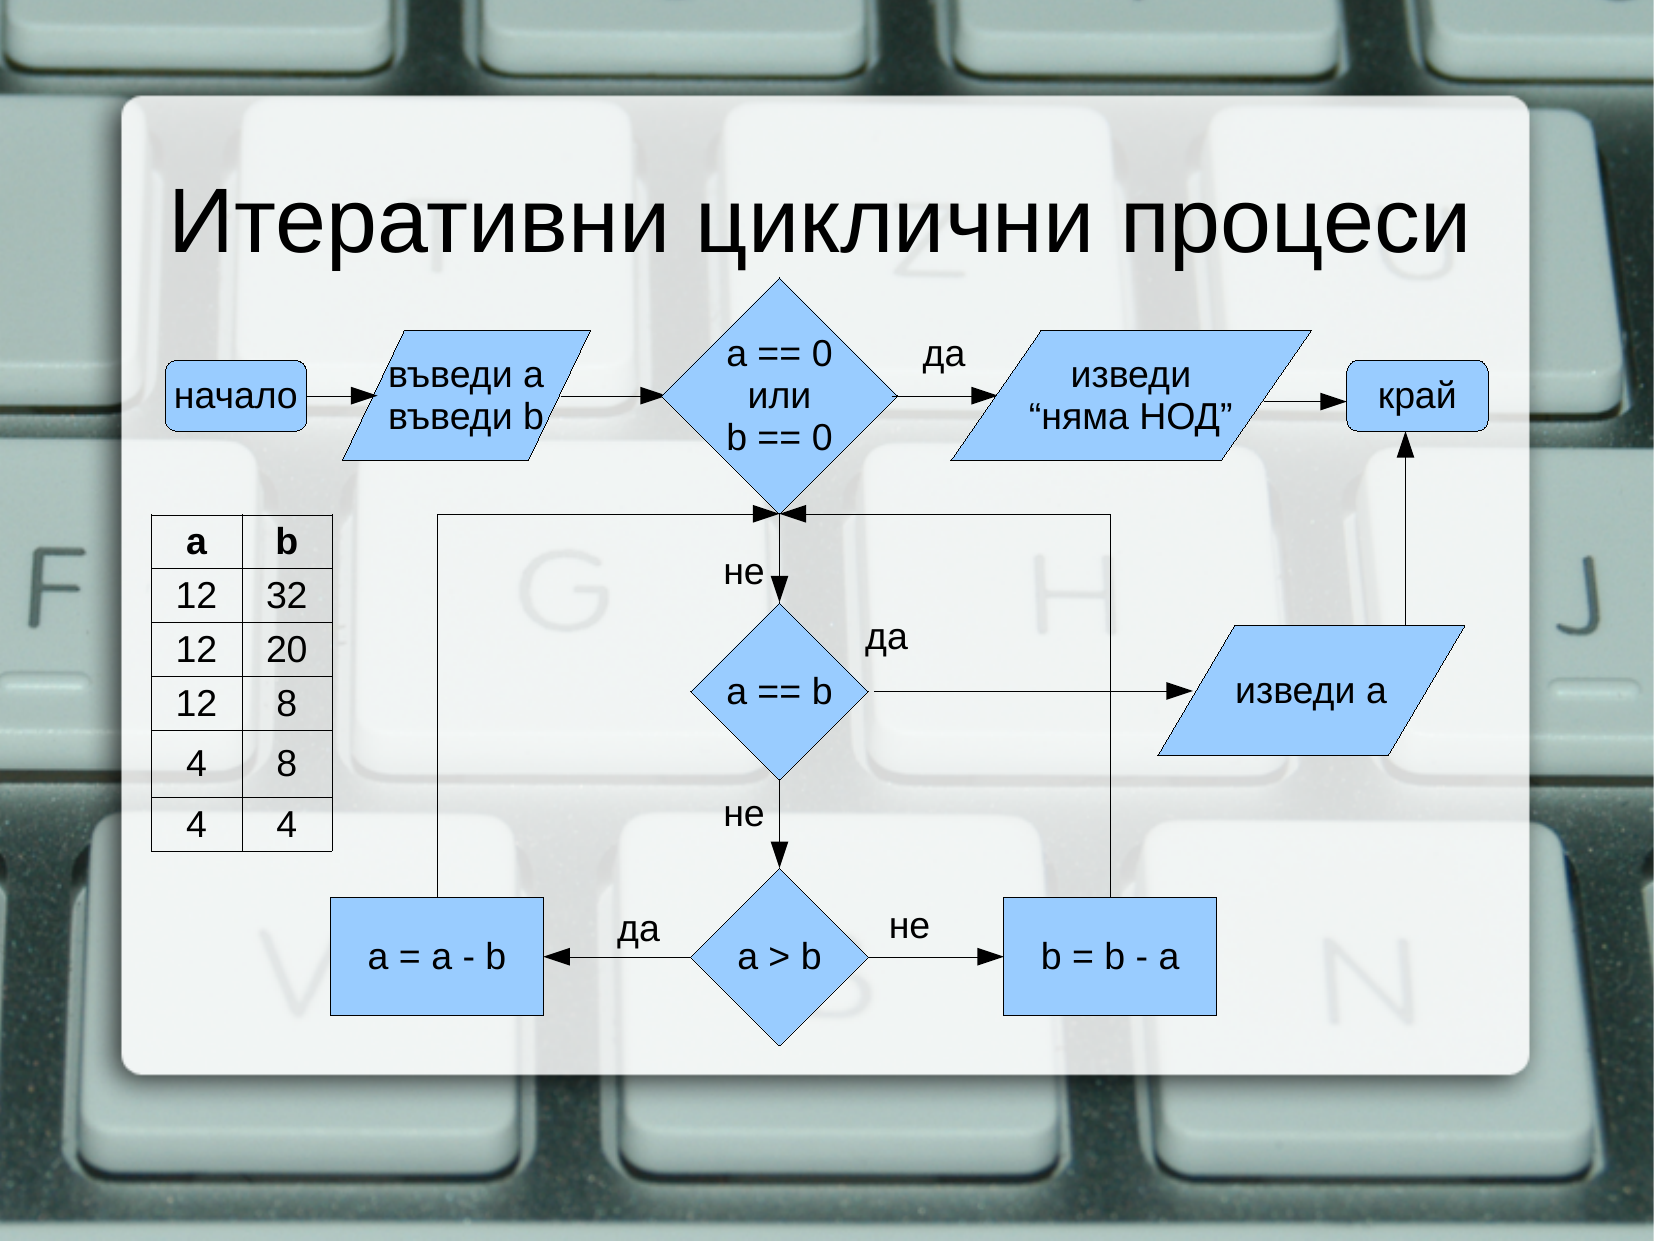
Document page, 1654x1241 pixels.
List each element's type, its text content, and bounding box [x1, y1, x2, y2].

text_box не [874, 897, 981, 981]
table_cell 8 [243, 731, 332, 797]
text_box въведи a въведи b [342, 330, 591, 461]
table_header b [243, 516, 332, 568]
table_cell 20 [243, 623, 332, 676]
text_box a == b [690, 626, 869, 780]
text_box a = a - b [330, 897, 544, 1016]
table_cell 8 [243, 677, 332, 730]
text_box да [850, 608, 923, 666]
text_box да [907, 324, 981, 382]
text_box не [708, 543, 815, 626]
table_cell 12 [152, 623, 242, 676]
text_box изведи a [1157, 625, 1465, 756]
text_box изведи “няма НОД” [950, 330, 1312, 461]
table_cell 4 [243, 798, 332, 851]
table_cell 12 [152, 569, 242, 622]
text_box да [602, 899, 675, 957]
title Итеративни циклични процеси [135, 117, 1506, 325]
table_header a [152, 516, 242, 568]
table_cell 32 [243, 569, 332, 622]
text_box край [1346, 360, 1489, 432]
table_cell 12 [152, 677, 242, 730]
text_box a > b [690, 869, 869, 1046]
table_cell 4 [152, 798, 242, 851]
picture [0, 0, 1654, 1241]
text_box начало [165, 360, 307, 432]
text_box b = b - a [1003, 897, 1217, 1016]
table_cell 4 [152, 731, 242, 797]
text_box не [708, 785, 815, 869]
text_box a == 0 или b == 0 [661, 277, 898, 513]
